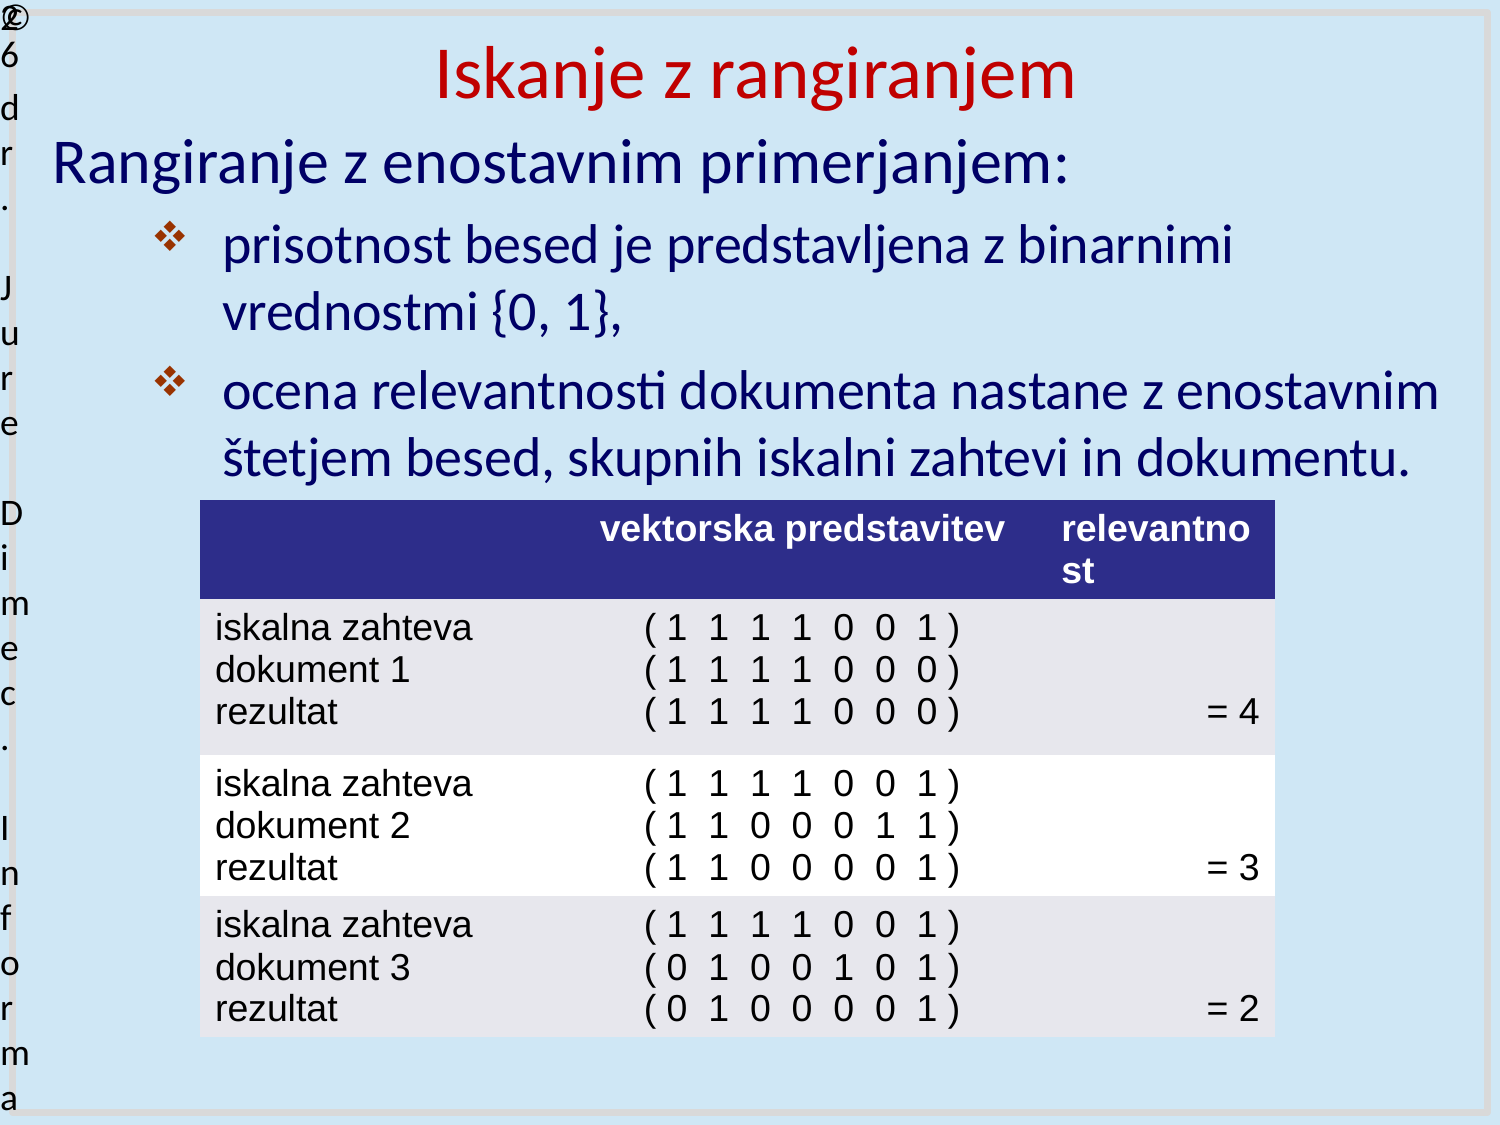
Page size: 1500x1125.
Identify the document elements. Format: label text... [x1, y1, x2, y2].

table_cell ( 1 1 1 1 0 0 1 ) ( 1 1 1 1 0 0 0 ) ( 1 1 1 1 0 0 0 ) [558, 599, 1047, 755]
table_cell = 3 [1047, 755, 1275, 896]
table_cell ( 1 1 1 1 0 0 1 ) ( 1 1 0 0 0 1 1 ) ( 1 1 0 0 0 0 1 ) [558, 755, 1047, 896]
table_cell = 4 [1047, 599, 1275, 755]
table_cell ( 1 1 1 1 0 0 1 ) ( 0 1 0 0 1 0 1 ) ( 0 1 0 0 0 0 1 ) [558, 896, 1047, 1037]
list Rangiranje z enostavnim primerjanjem: prisotnost besed je predstavljena z binarnimi vrednostmi {0, 1}, ocena relevantnosti dokumenta nastane z enostavnim štetjem besed, skupnih iskalni zahtevi in dokumentu. [37, 112, 1475, 500]
table_cell iskalna zahteva dokument 2 rezultat [200, 755, 558, 896]
table_cell = 2 [1047, 896, 1275, 1037]
title Iskanje z rangiranjem [37, 24, 1475, 112]
table_header relevantnost [1047, 500, 1275, 599]
table_header vektorska predstavitev [558, 500, 1047, 599]
table_cell iskalna zahteva dokument 3 rezultat [200, 896, 558, 1037]
table_cell iskalna zahteva dokument 1 rezultat [200, 599, 558, 755]
table_header [200, 500, 558, 599]
